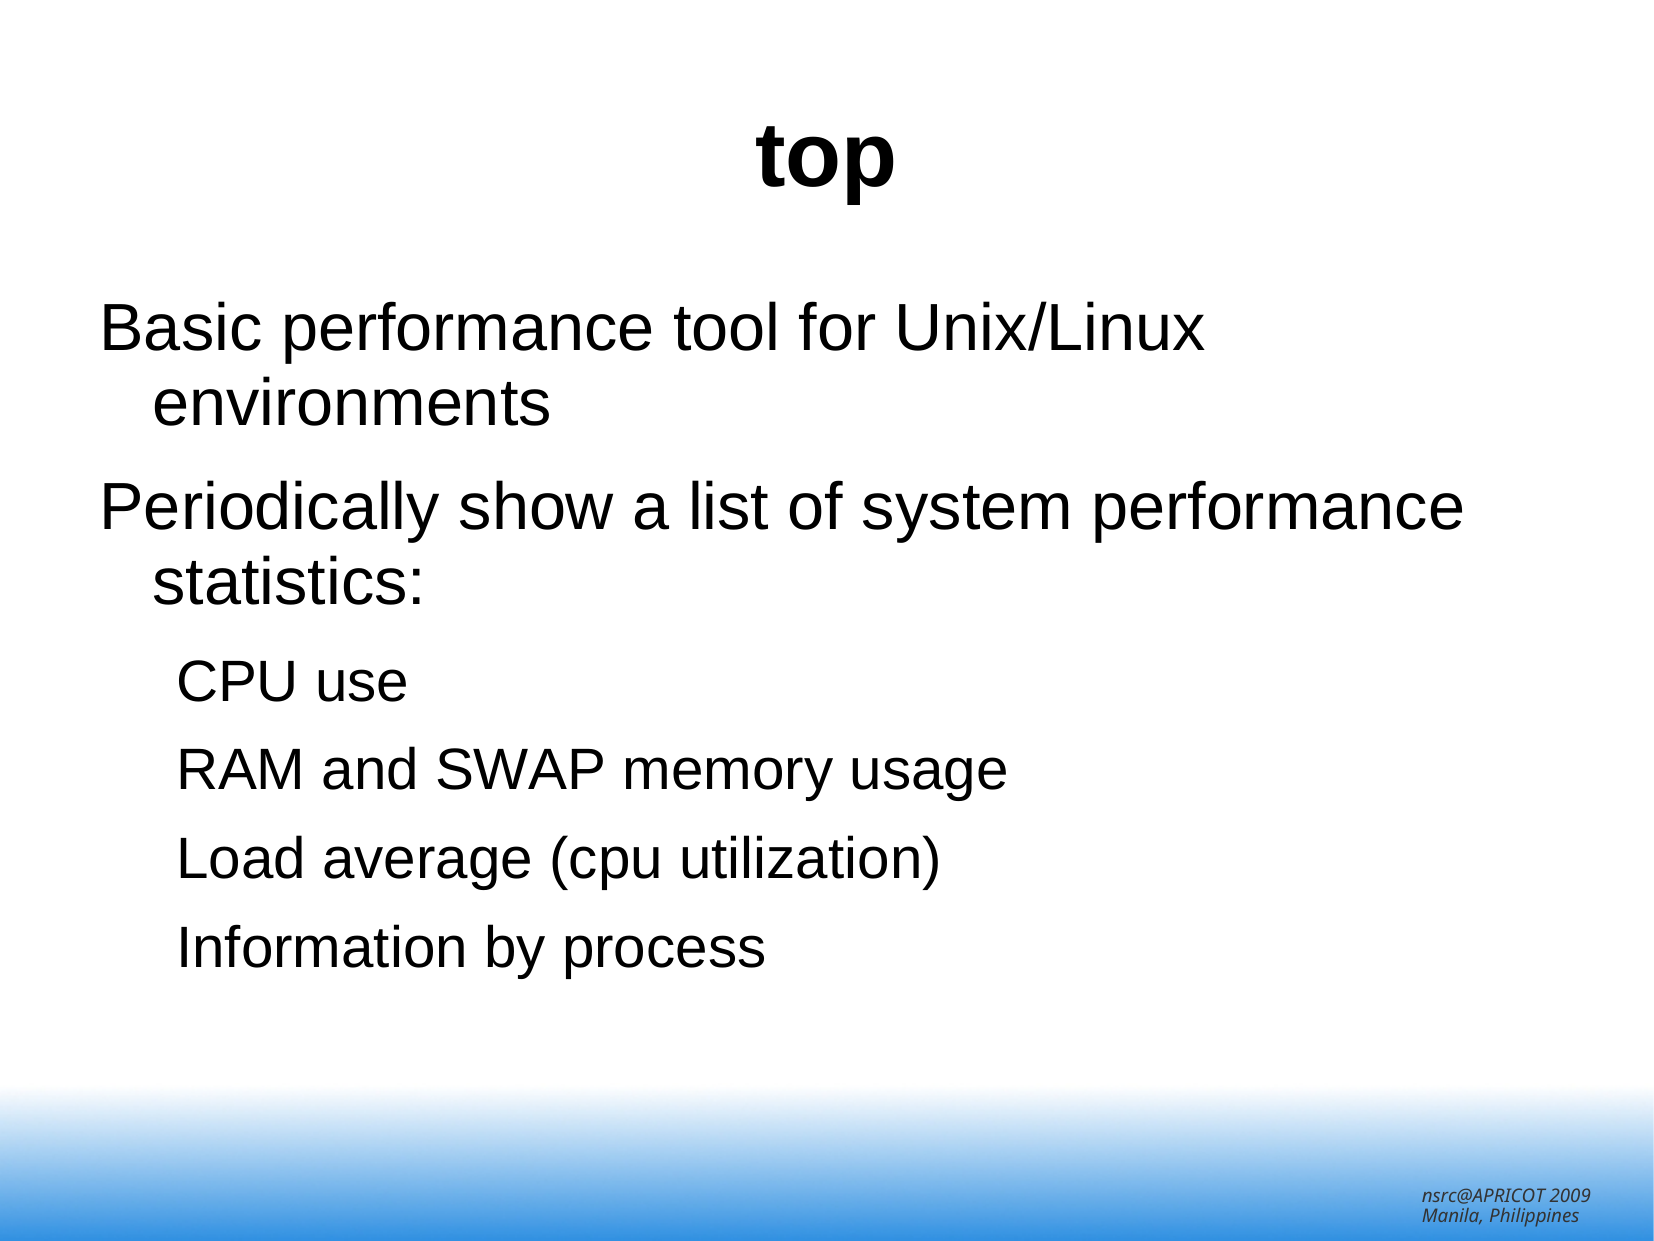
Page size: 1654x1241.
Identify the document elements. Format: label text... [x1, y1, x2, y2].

title top [82, 49, 1571, 257]
list Basic performance tool for Unix/Linux environments Periodically show a list of system performance statistics: CPU use RAM and SWAP memory usage Load average (cpu utilization) Information by process [82, 290, 1571, 1109]
picture [0, 1083, 1654, 1241]
